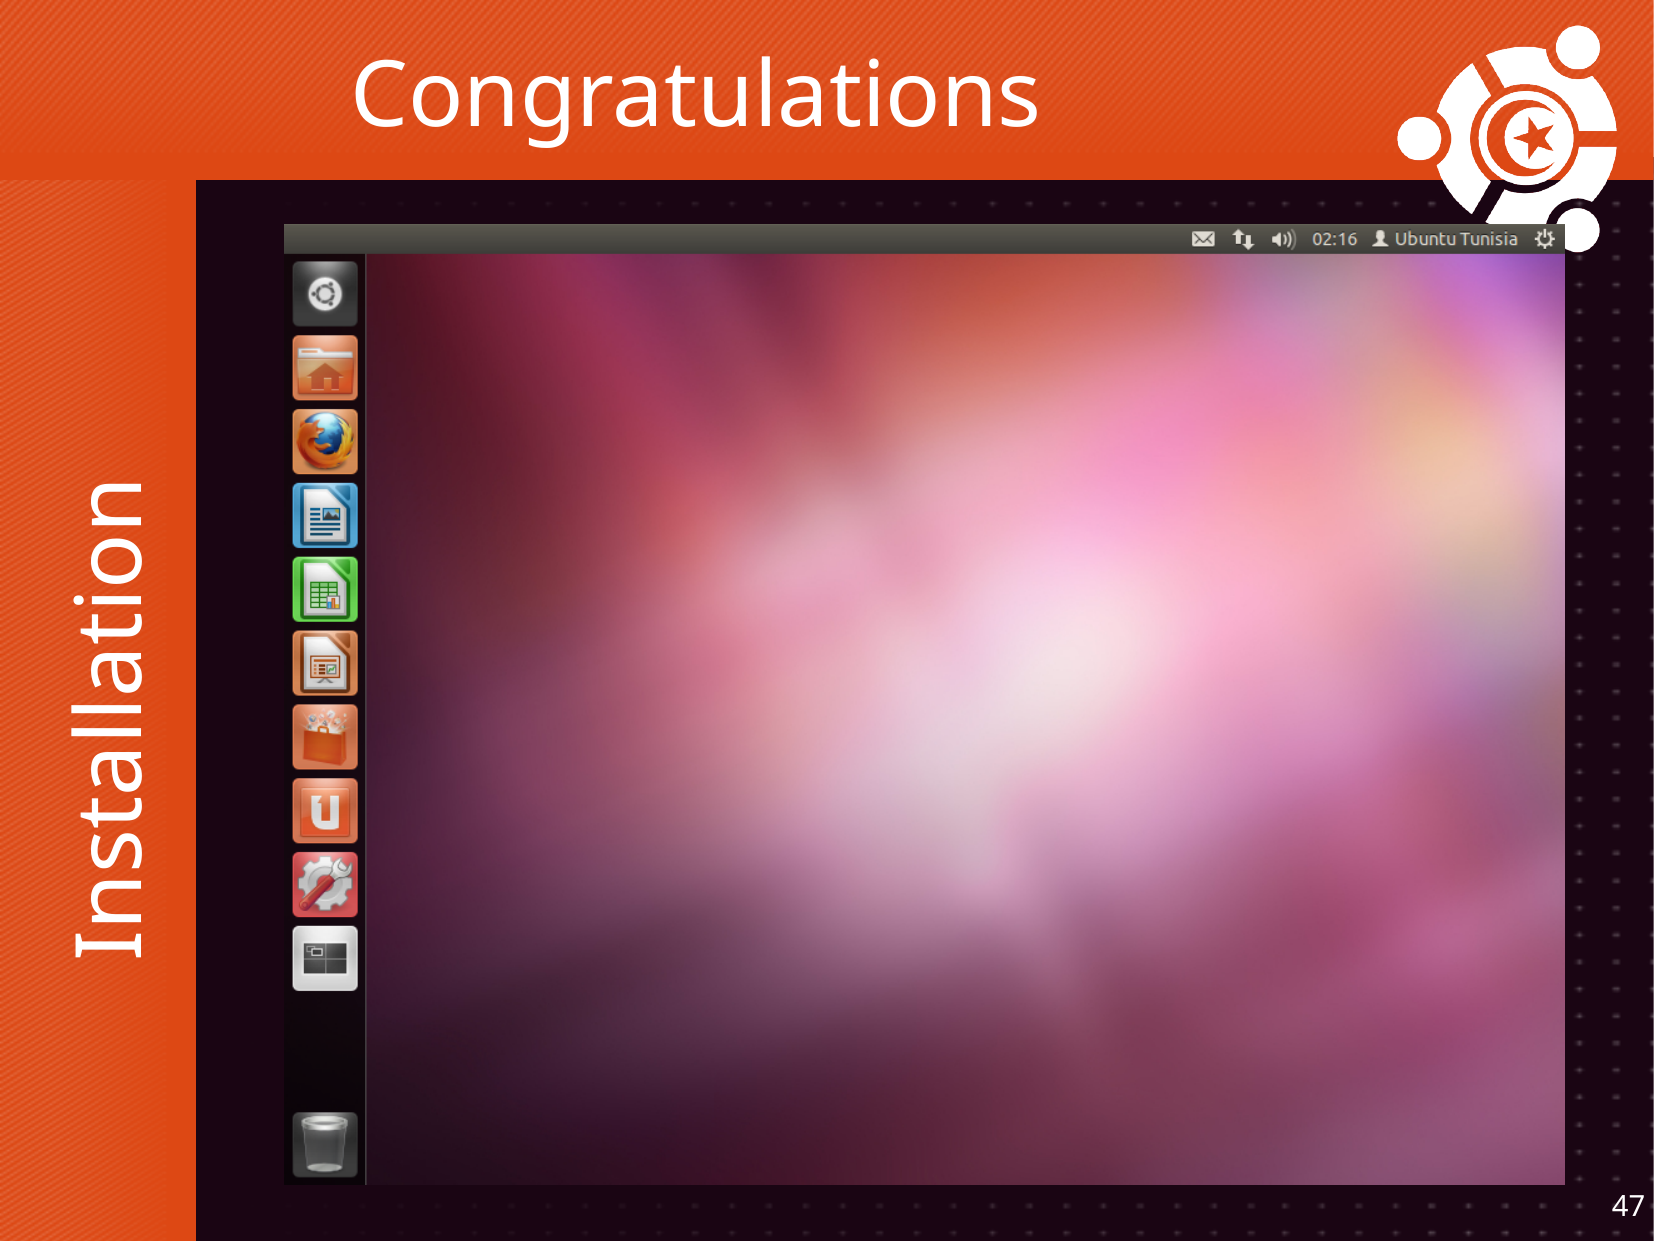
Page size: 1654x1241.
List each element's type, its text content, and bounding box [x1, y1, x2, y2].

title Congratulations [0, 2, 1394, 181]
picture [0, 0, 1654, 1241]
title Installation [17, 210, 196, 1229]
